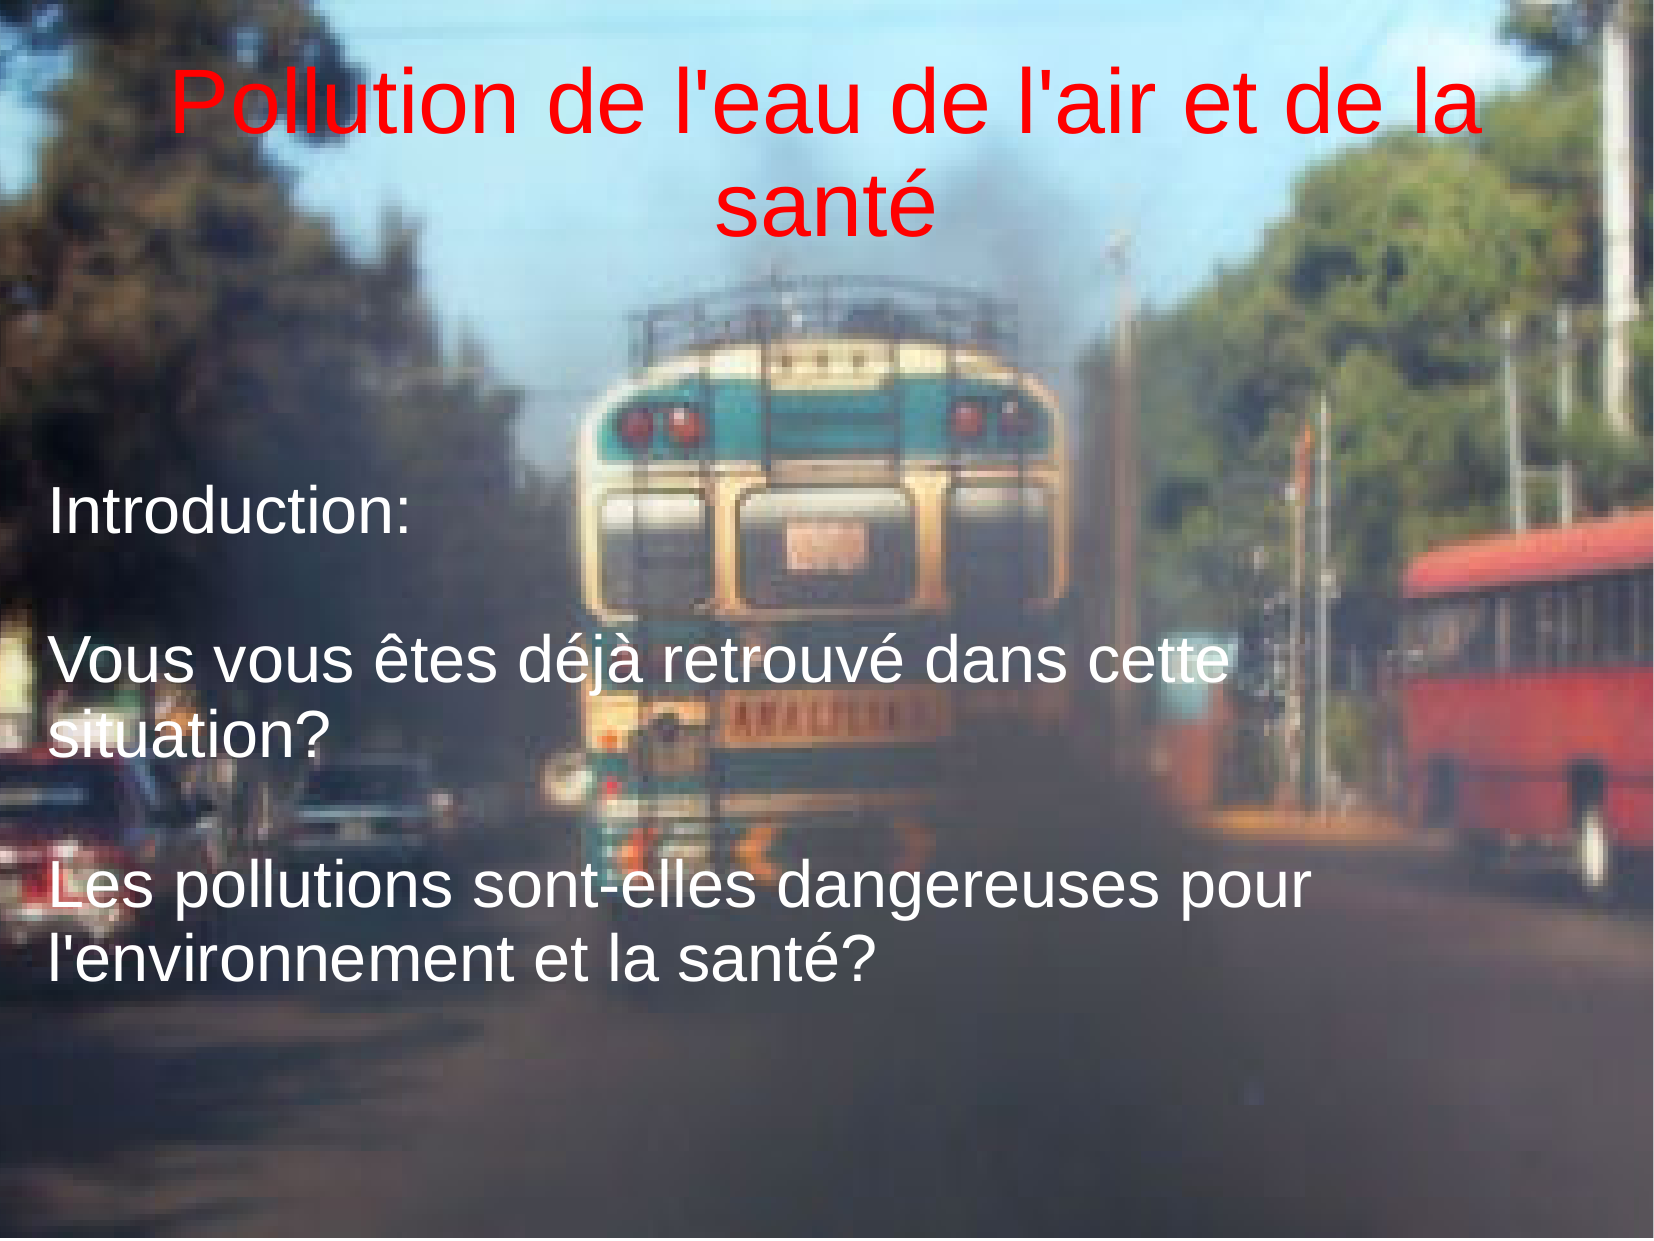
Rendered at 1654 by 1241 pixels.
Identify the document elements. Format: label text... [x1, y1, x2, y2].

title Pollution de l'eau de l'air et de la santé [82, 50, 1571, 256]
picture [0, 0, 1654, 1238]
subtitle Introduction: Vous vous êtes déjà retrouvé dans cette situation? Les pollutions sont-elles dangereuses pour l'environnement et la santé? [47, 295, 1536, 1099]
